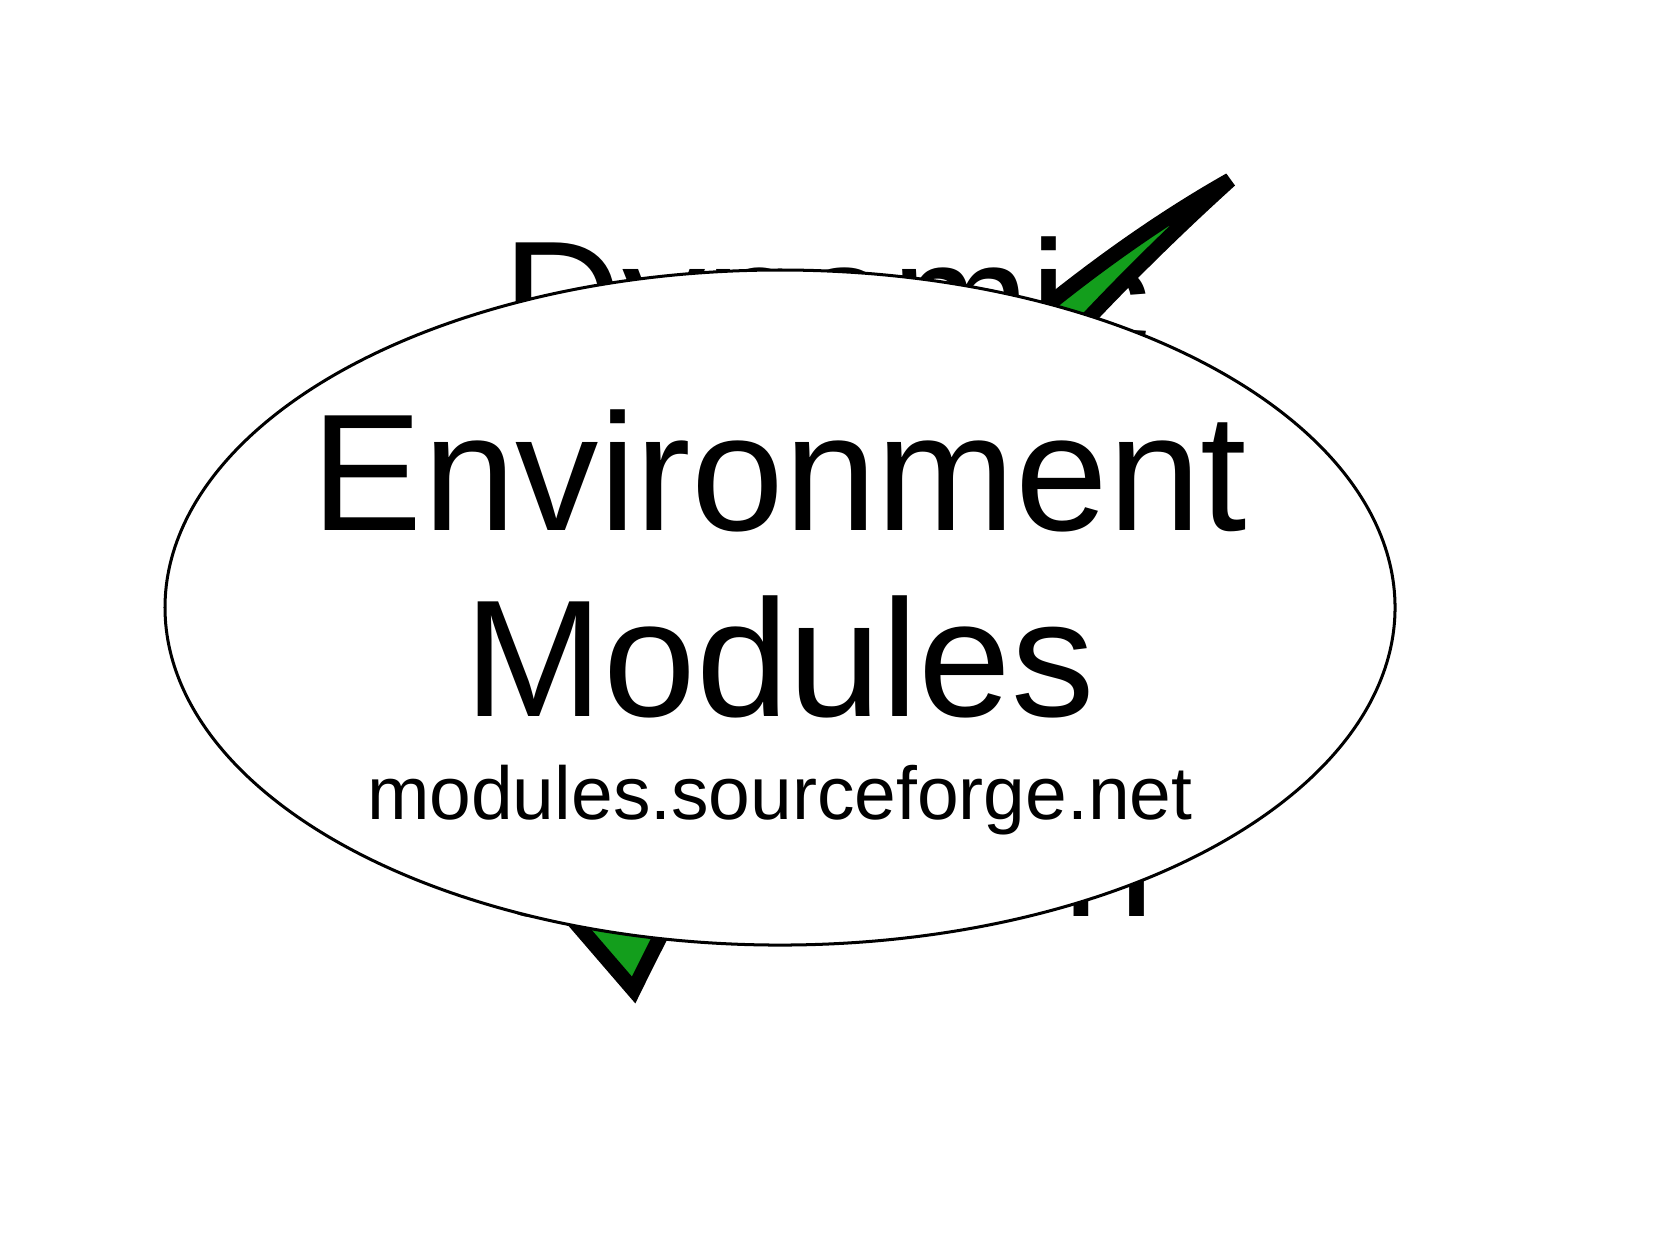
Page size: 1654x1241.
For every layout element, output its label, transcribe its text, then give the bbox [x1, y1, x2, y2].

text_box [579, 927, 660, 991]
text_box Environment Modules modules.sourceforge.net [165, 270, 1396, 946]
text_box [1050, 180, 1231, 316]
subtitle Dynamic runtime version selection [82, 49, 1571, 1109]
